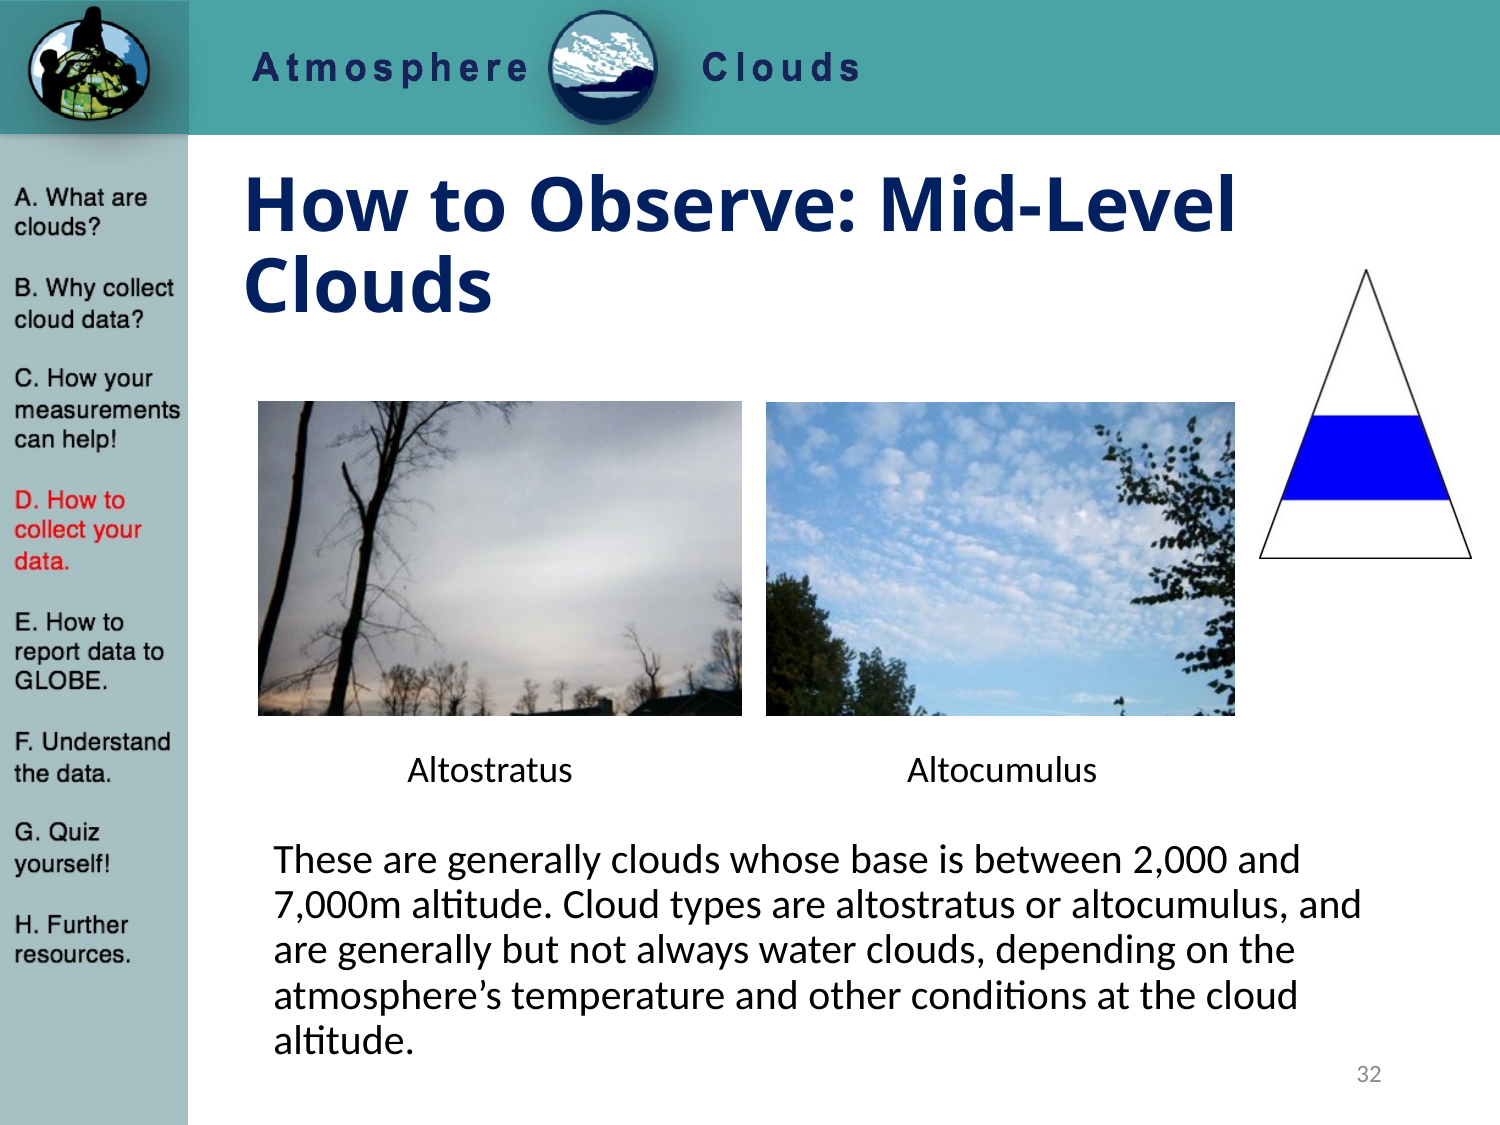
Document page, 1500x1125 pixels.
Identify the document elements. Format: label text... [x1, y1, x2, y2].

picture [258, 401, 742, 716]
list These are generally clouds whose base is between 2,000 and 7,000m altitude. Cloud types are altostratus or altocumulus, and are generally but not always water clouds, depending on the atmosphere’s temperature and other conditions at the cloud altitude. [258, 830, 1428, 1107]
text_box Altostratus [392, 737, 816, 798]
text_box Altocumulus [892, 737, 1366, 798]
picture [1259, 269, 1472, 559]
picture [0, 0, 1500, 1125]
picture [766, 402, 1235, 716]
title How to Observe: Mid-Level Clouds [228, 138, 1397, 357]
